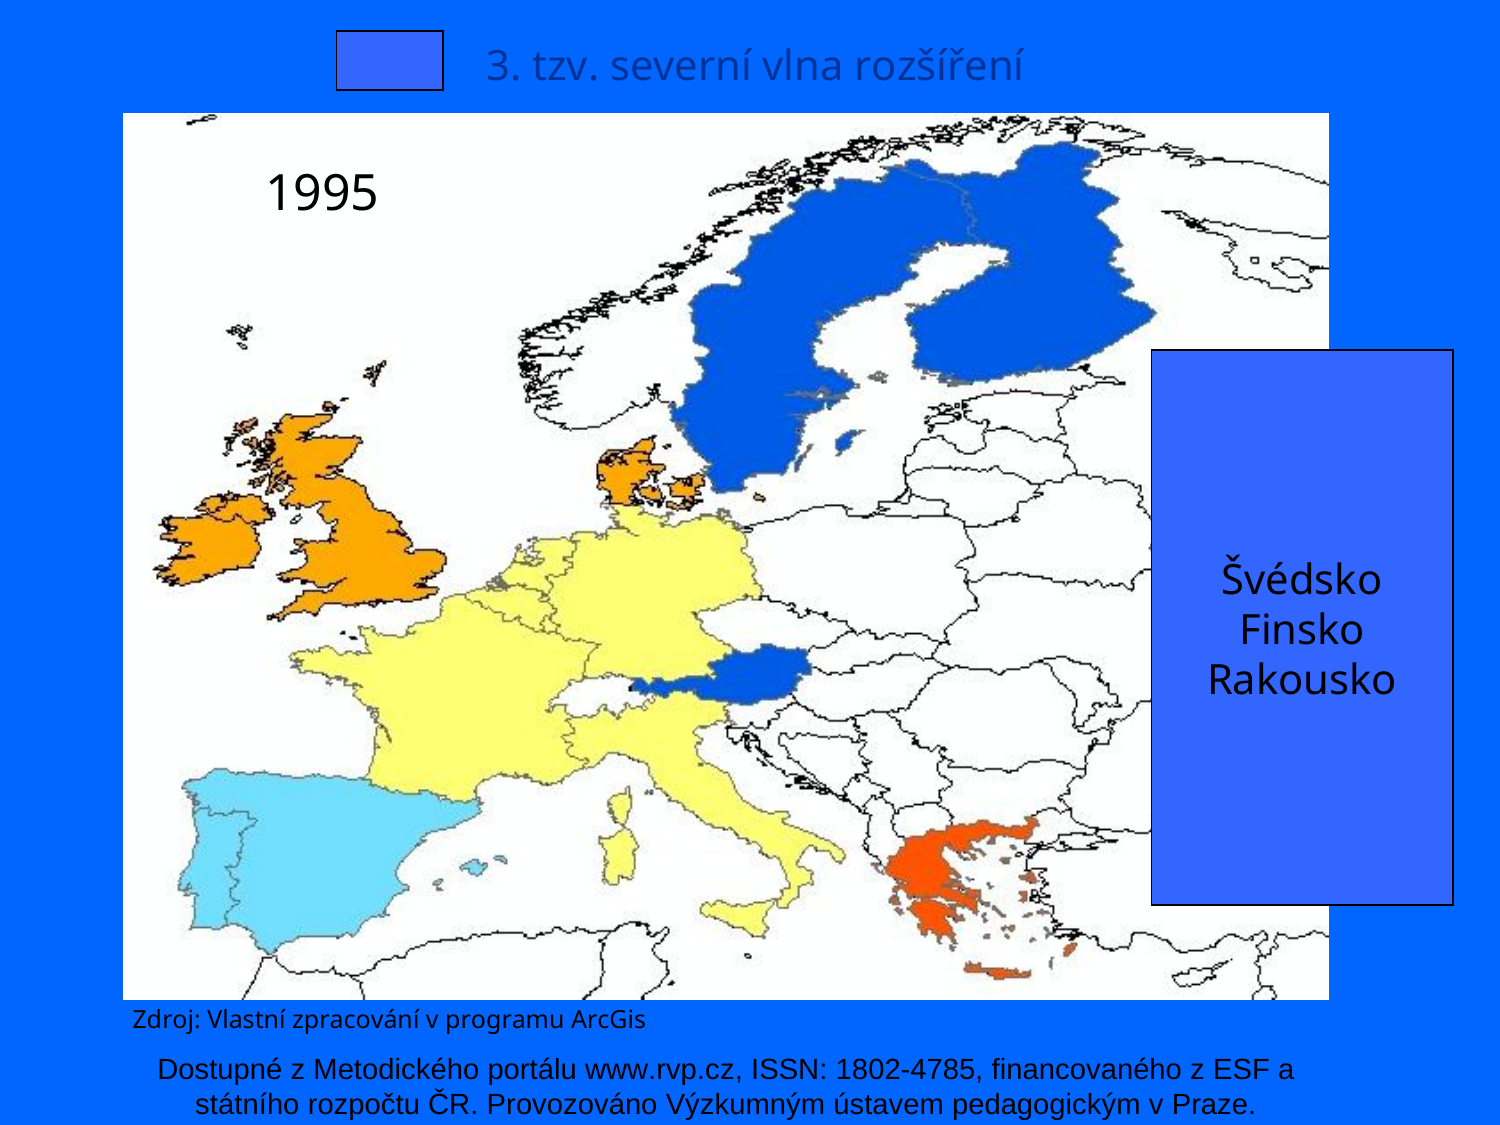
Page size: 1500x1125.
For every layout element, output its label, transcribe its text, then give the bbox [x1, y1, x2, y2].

text_box 1995 [250, 153, 395, 229]
text_box Švédsko Finsko Rakousko [1151, 349, 1453, 905]
text_box 3. tzv. severní vlna rozšíření [471, 31, 1040, 97]
text_box Zdroj: Vlastní zpracování v programu ArcGis [117, 996, 662, 1042]
text_box Dostupné z Metodického portálu www.rvp.cz, ISSN: 1802-4785, financovaného z ESF a státního rozpočtu ČR. Provozováno Výzkumným ústavem pedagogickým v Praze. [105, 1042, 1348, 1103]
picture [123, 113, 1329, 1000]
text_box [336, 30, 443, 91]
